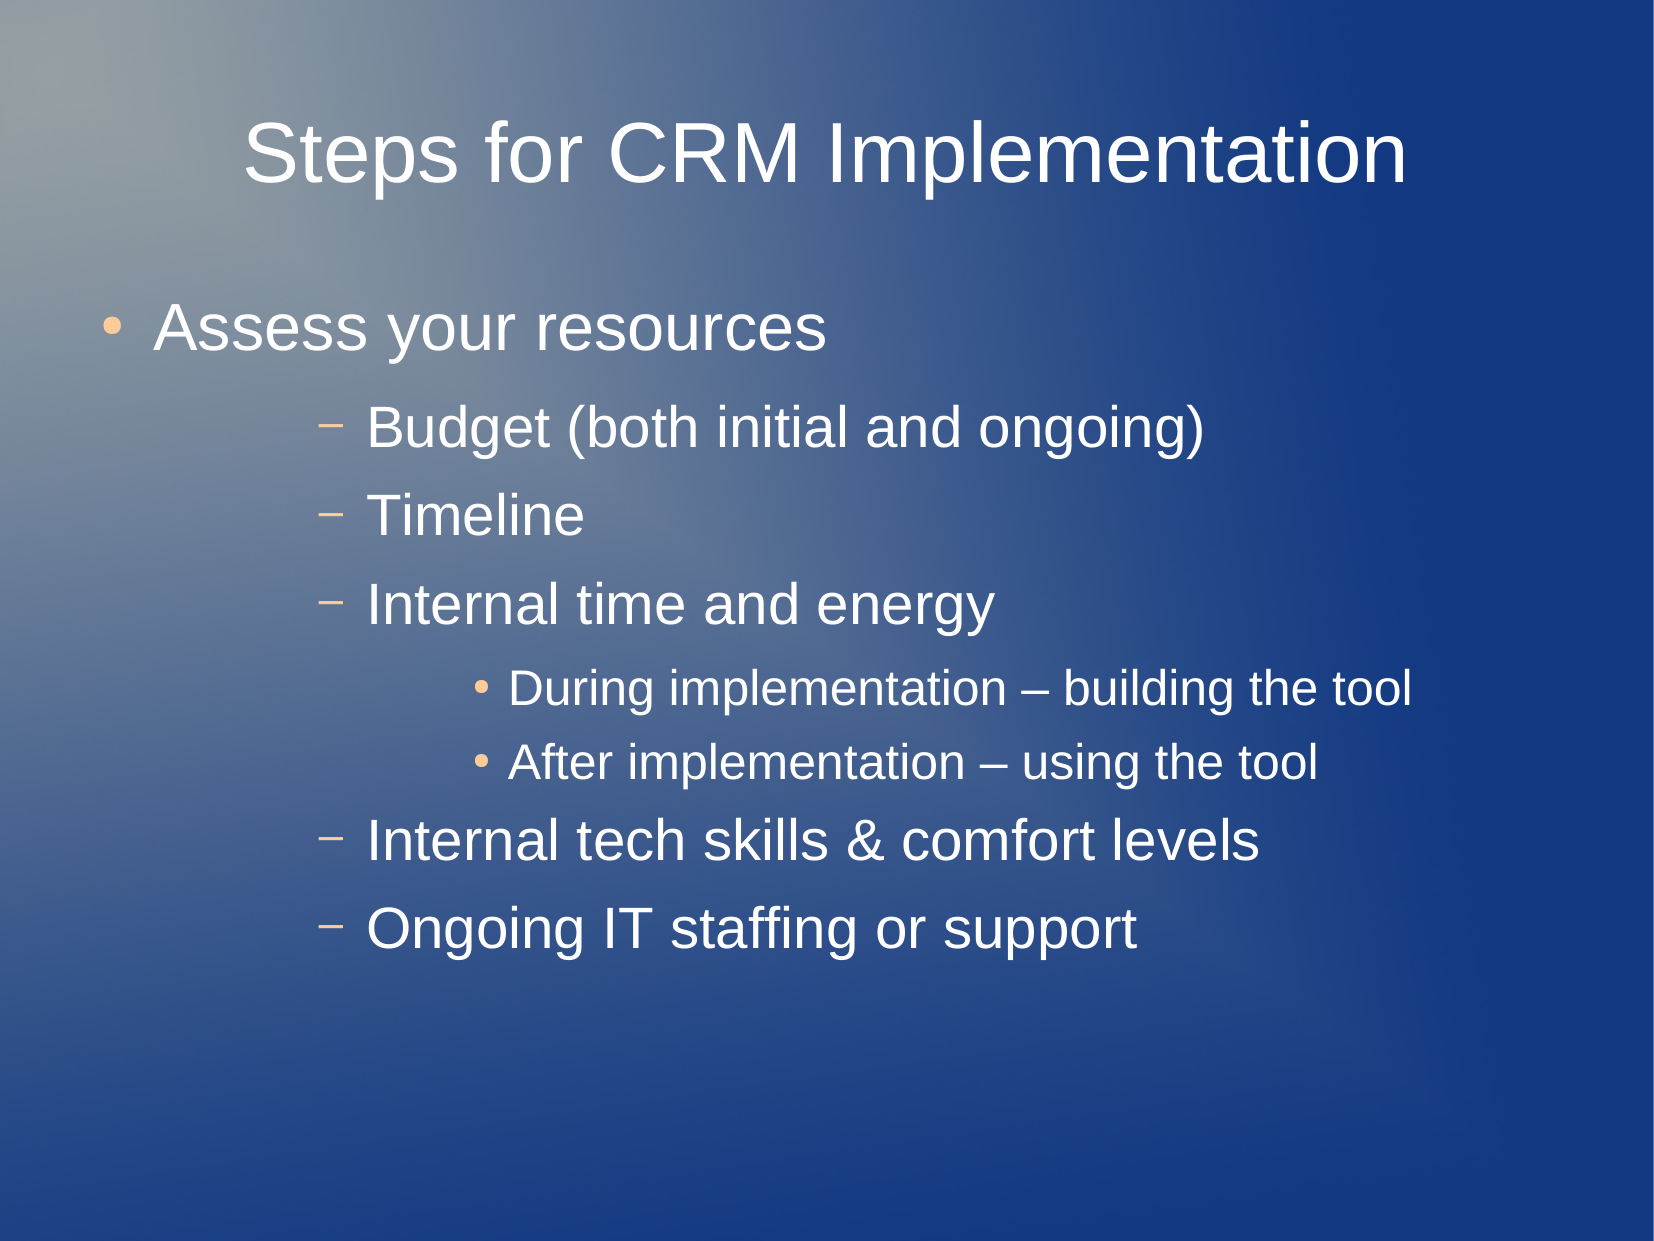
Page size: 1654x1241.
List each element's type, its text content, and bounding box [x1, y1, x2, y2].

list Assess your resources Budget (both initial and ongoing) Timeline Internal time and energy During implementation – building the tool After implementation – using the tool Internal tech skills & comfort levels Ongoing IT staffing or support [82, 290, 1571, 1157]
title Steps for CRM Implementation [82, 49, 1571, 257]
picture [0, 0, 1654, 1241]
